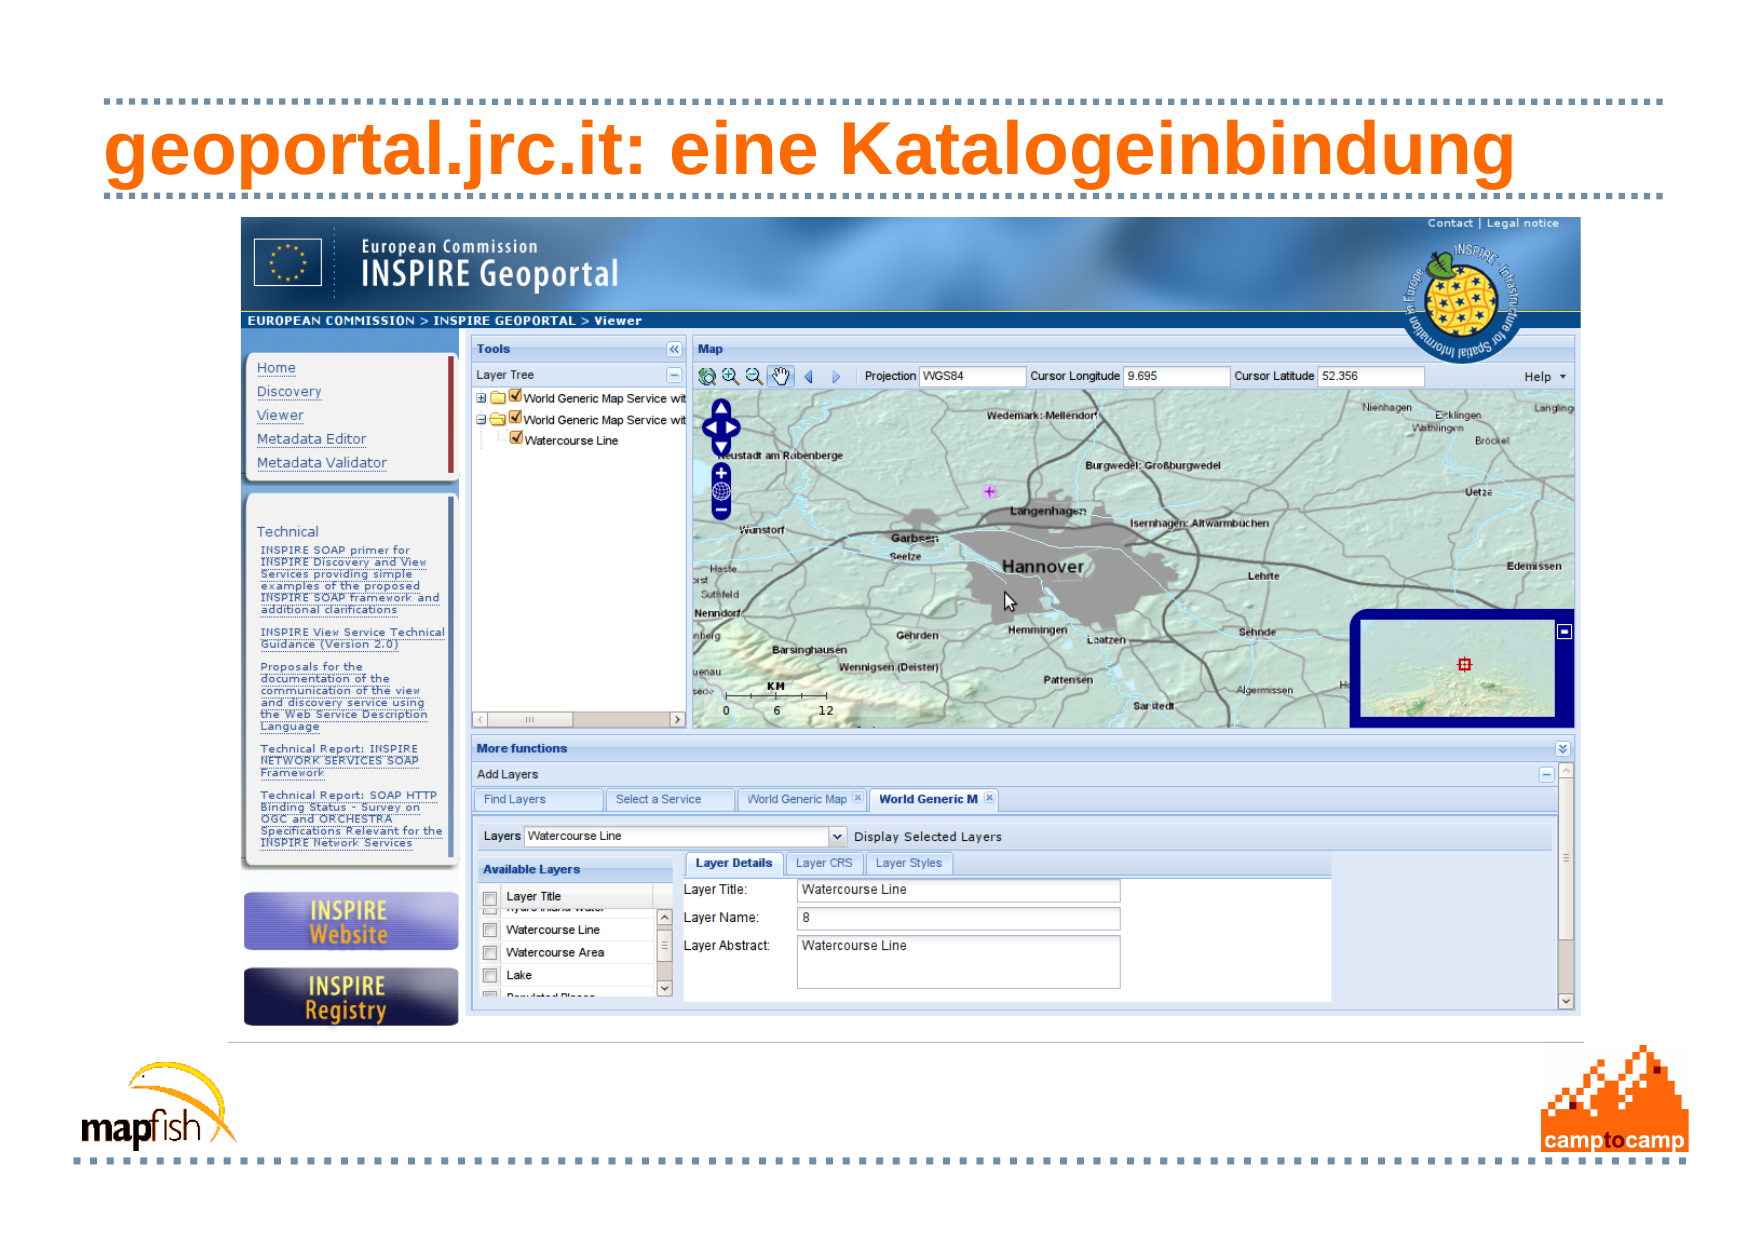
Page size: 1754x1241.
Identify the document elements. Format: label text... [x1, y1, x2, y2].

picture [228, 217, 1584, 1043]
title geoportal.jrc.it: eine Katalogeinbindung [103, 104, 1660, 193]
picture [1541, 1045, 1689, 1152]
picture [82, 1062, 237, 1151]
